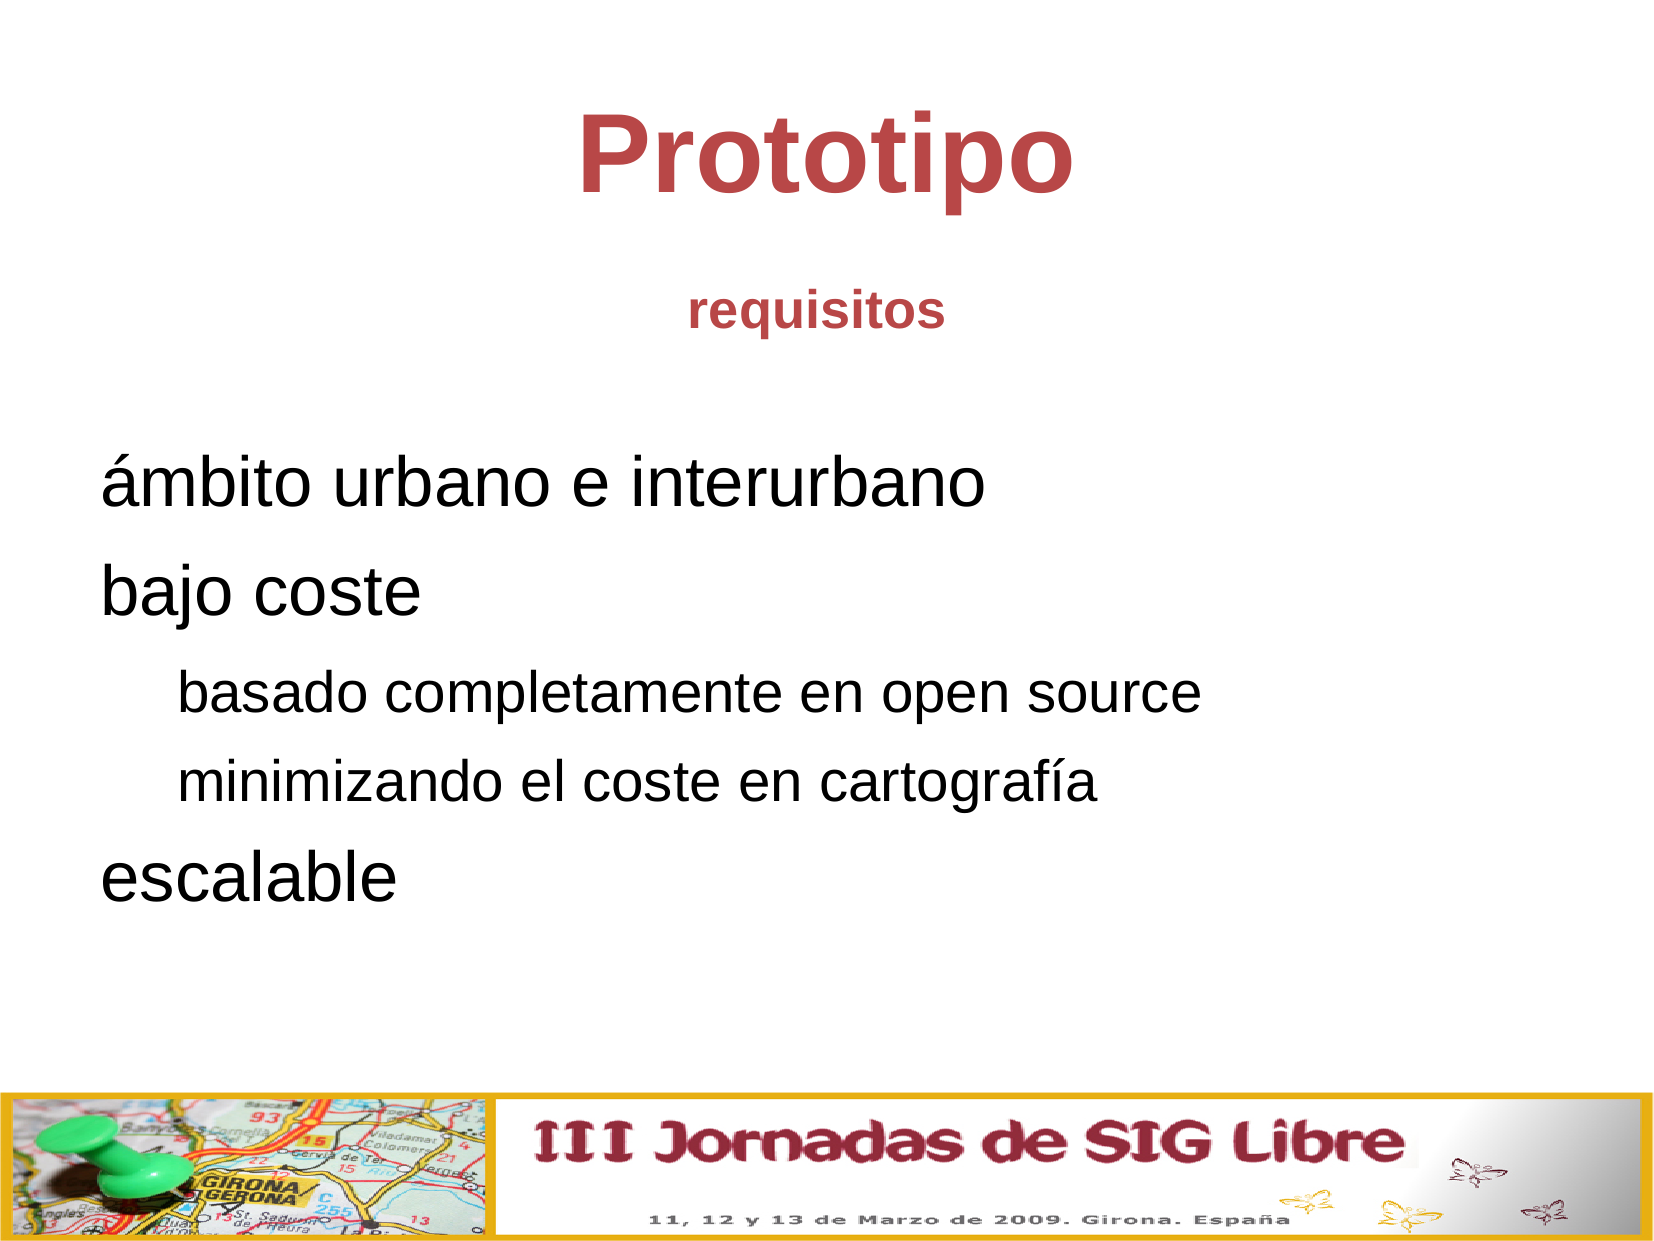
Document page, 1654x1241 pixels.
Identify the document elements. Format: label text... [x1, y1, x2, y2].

picture [0, 1092, 1654, 1241]
text_box requisitos [673, 271, 963, 369]
title Prototipo [82, 49, 1571, 257]
list ámbito urbano e interurbano bajo coste basado completamente en open source minimizando el coste en cartografía escalable [82, 442, 1571, 1047]
